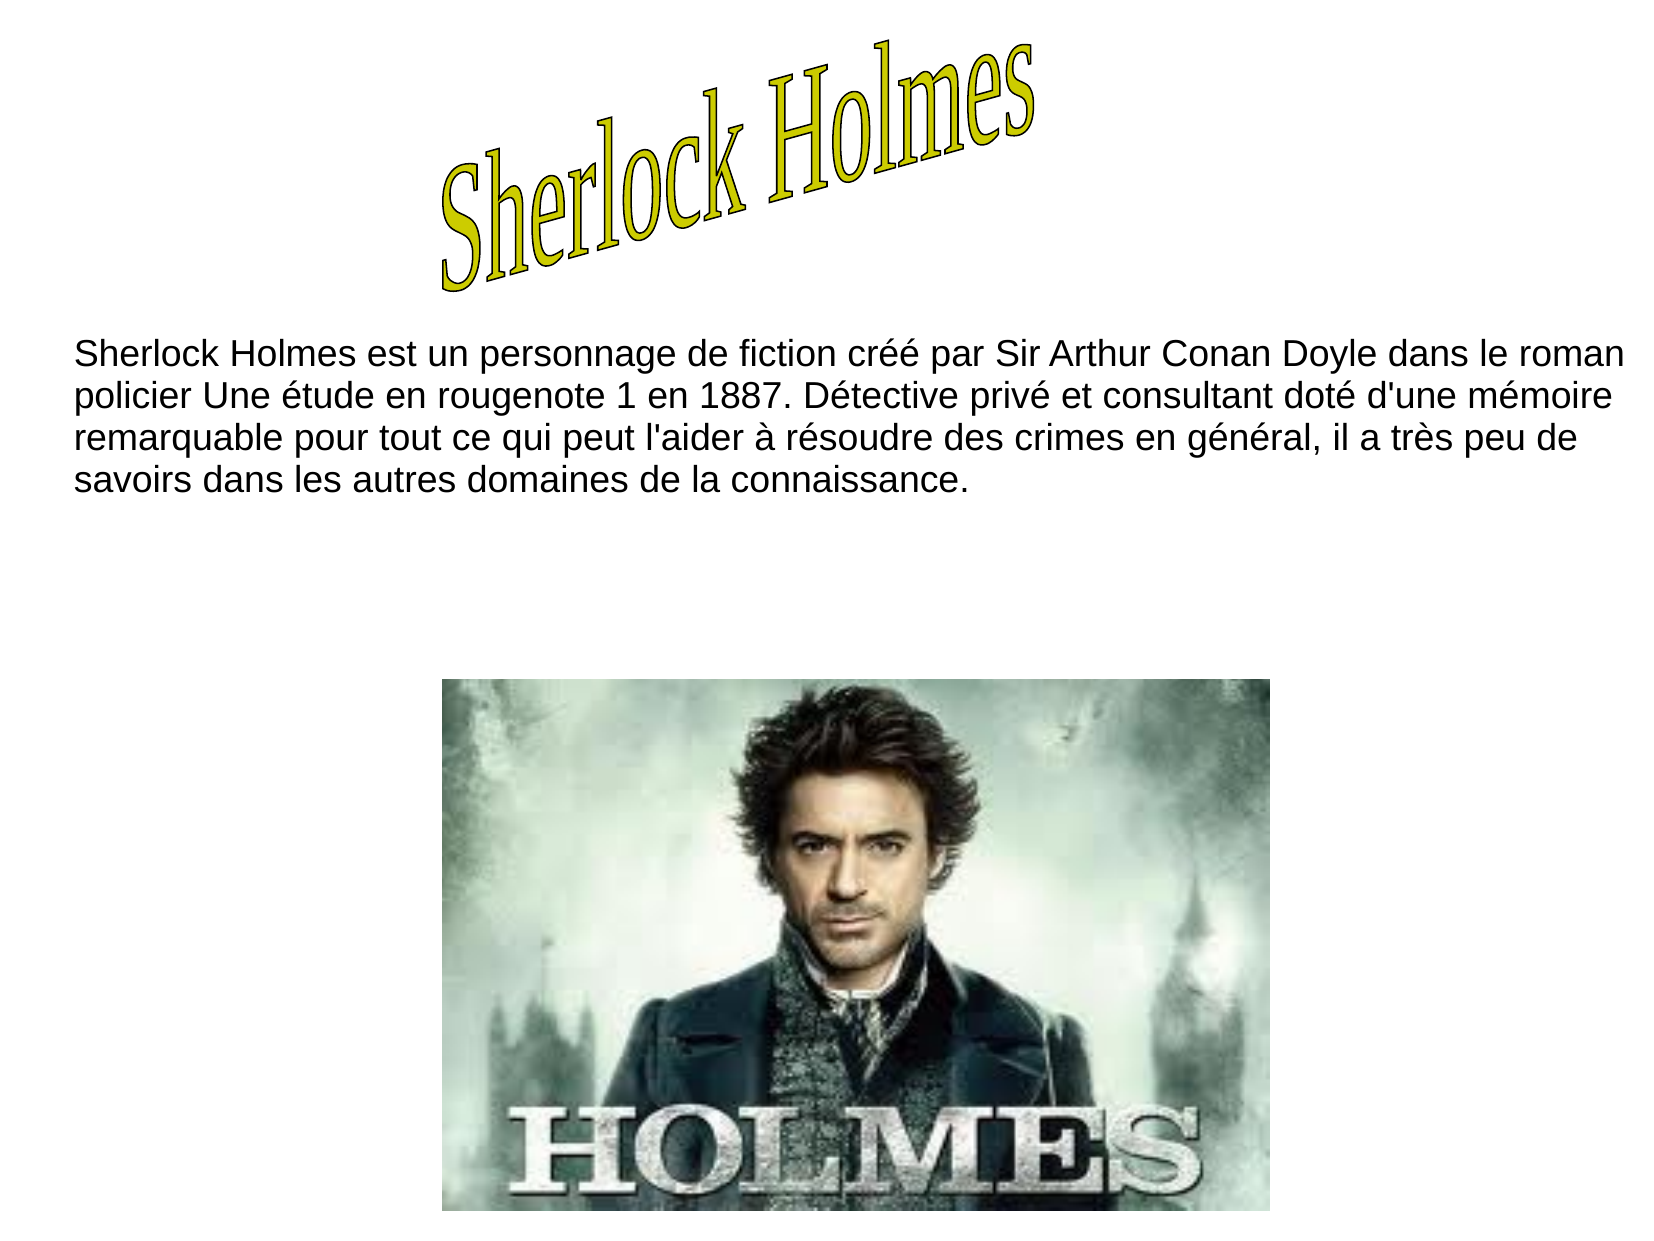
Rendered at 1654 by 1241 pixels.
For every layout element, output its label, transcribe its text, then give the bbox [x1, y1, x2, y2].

text_box Sherlock Holmes [597, 117, 619, 251]
text_box Sherlock Holmes [568, 163, 596, 259]
picture [442, 679, 1270, 1211]
text_box Sherlock Holmes [666, 137, 700, 229]
text_box Sherlock Holmes [532, 175, 565, 267]
text_box Sherlock Holmes [769, 64, 828, 203]
text_box Sherlock Holmes [623, 149, 661, 241]
text_box Sherlock Holmes [898, 64, 964, 167]
text_box Sherlock Holmes [874, 40, 896, 174]
text_box Sherlock Holmes [442, 163, 480, 292]
text_box Sherlock Holmes est un personnage de fiction créé par Sir Arthur Conan Doyle dans le roman policier Une étude en rougenote 1 en 1887. Détective privé et consultant doté d'une mémoire remarquable pour tout ce qui peut l'aider à résoudre des crimes en général, il a très peu de savoirs dans les autres domaines de la connaissance. [59, 324, 1654, 592]
text_box Sherlock Holmes [1006, 44, 1034, 136]
text_box Sherlock Holmes [703, 88, 746, 221]
text_box Sherlock Holmes [486, 148, 528, 282]
text_box Sherlock Holmes [967, 54, 1000, 145]
text_box Sherlock Holmes [832, 91, 870, 183]
